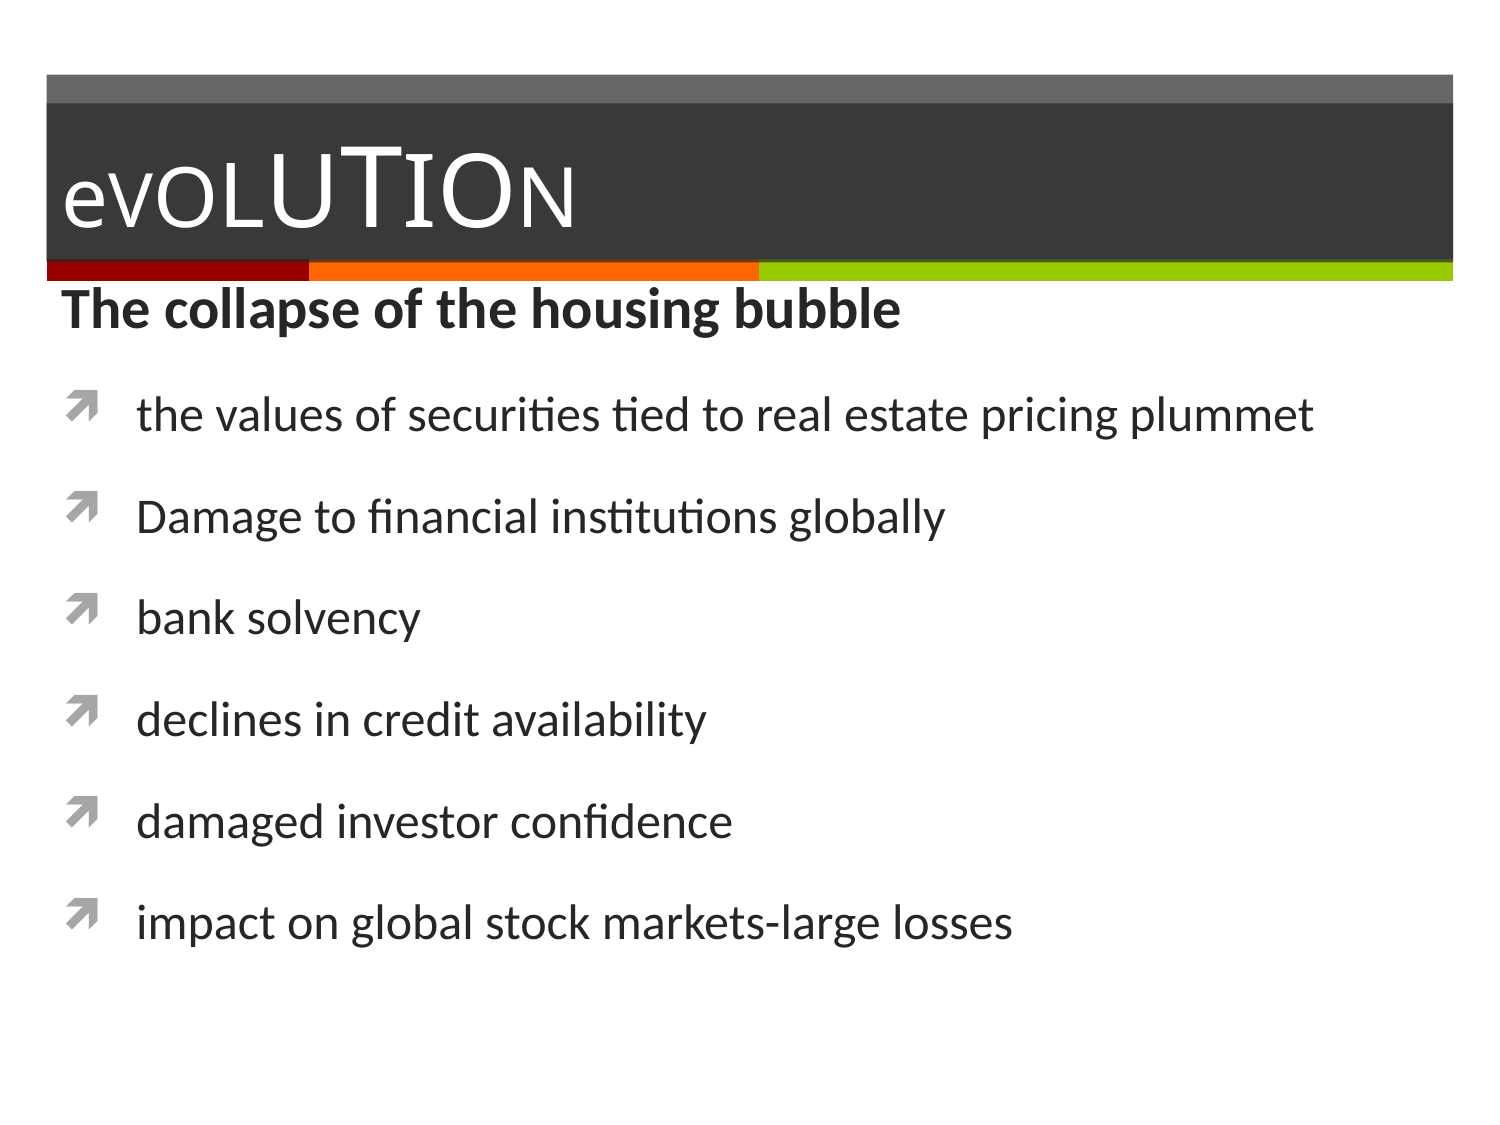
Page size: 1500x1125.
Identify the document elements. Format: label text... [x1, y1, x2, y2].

text_box The collapse of the housing bubble the values of securities tied to real estate pricing plummet Damage to financial institutions globally bank solvency declines in credit availability damaged investor confidence impact on global stock markets-large losses [46, 262, 1454, 1090]
text_box eVOLUTION [46, 103, 1454, 262]
